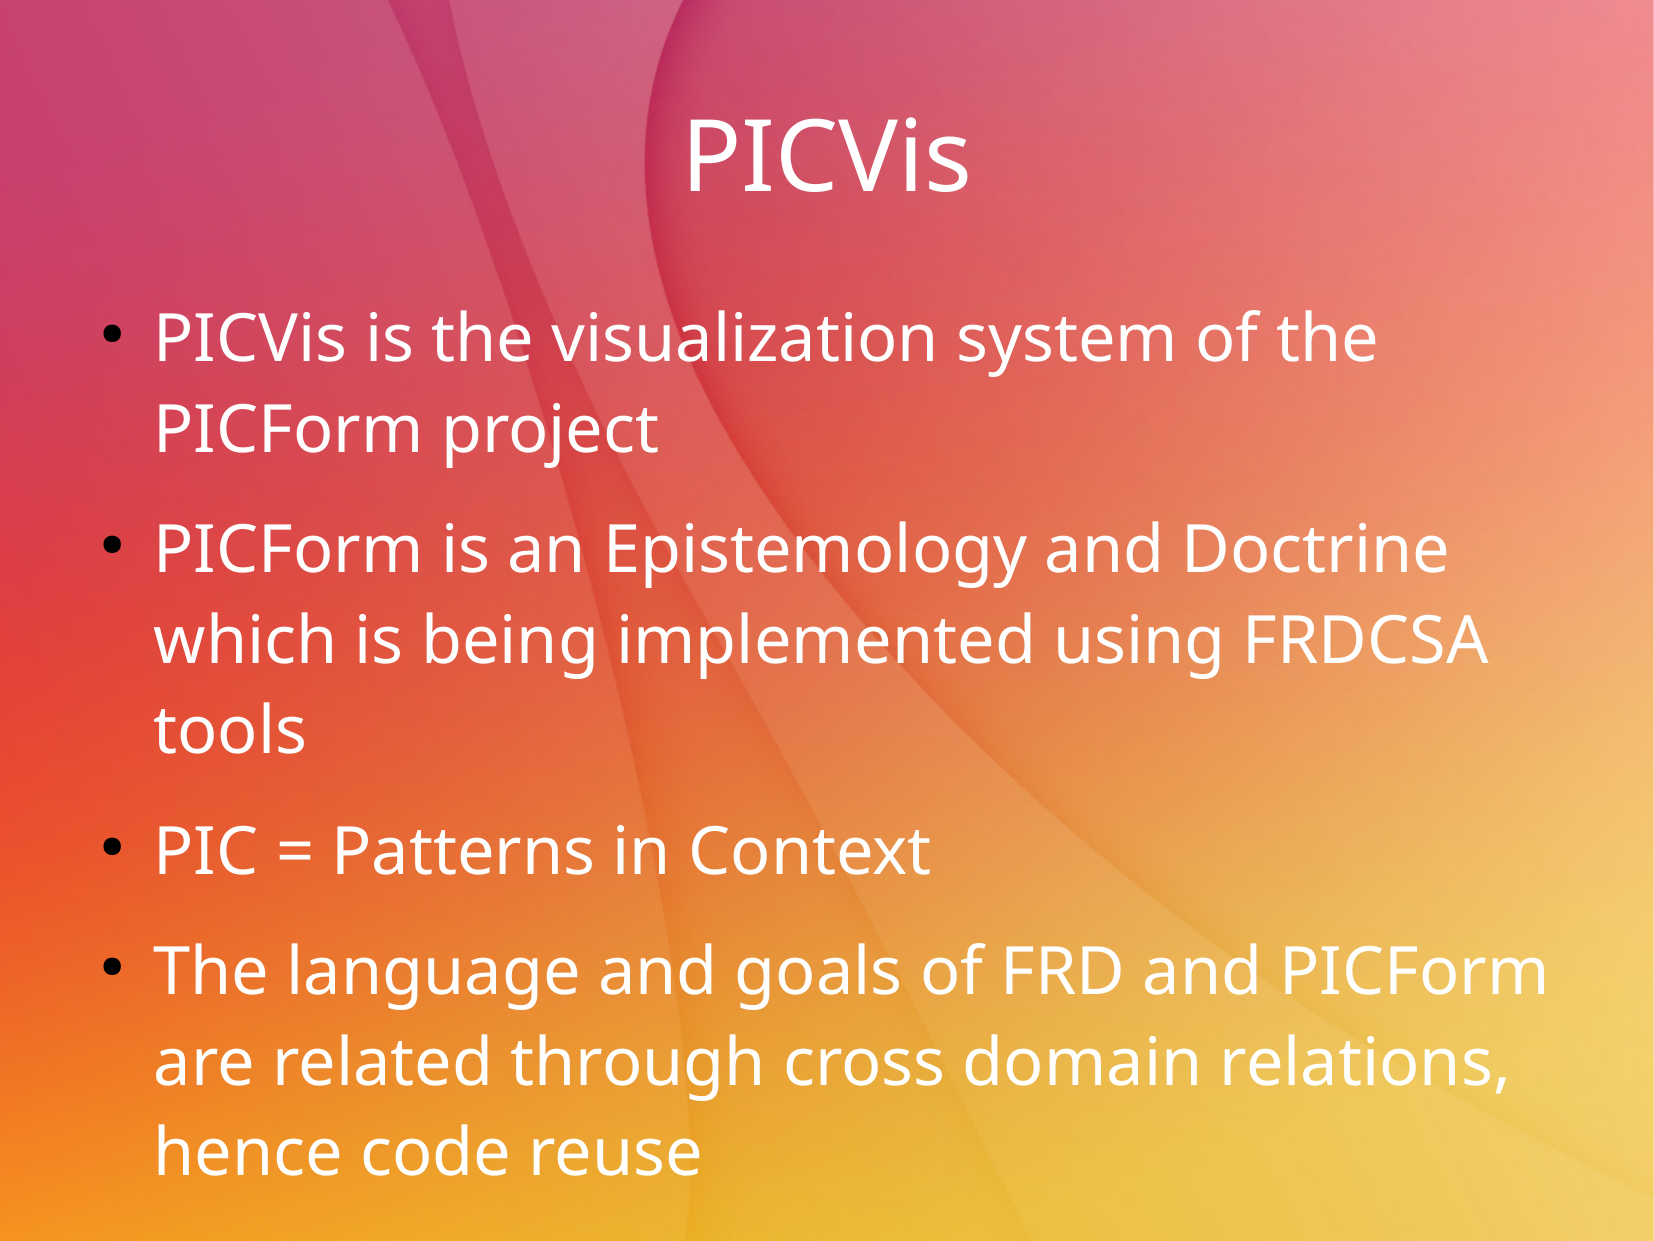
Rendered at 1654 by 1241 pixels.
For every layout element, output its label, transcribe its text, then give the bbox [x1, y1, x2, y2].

title PICVis [82, 56, 1571, 250]
list PICVis is the visualization system of the PICForm project PICForm is an Epistemology and Doctrine which is being implemented using FRDCSA tools PIC = Patterns in Context The language and goals of FRD and PICForm are related through cross domain relations, hence code reuse [82, 290, 1571, 1108]
picture [0, 0, 1654, 1241]
